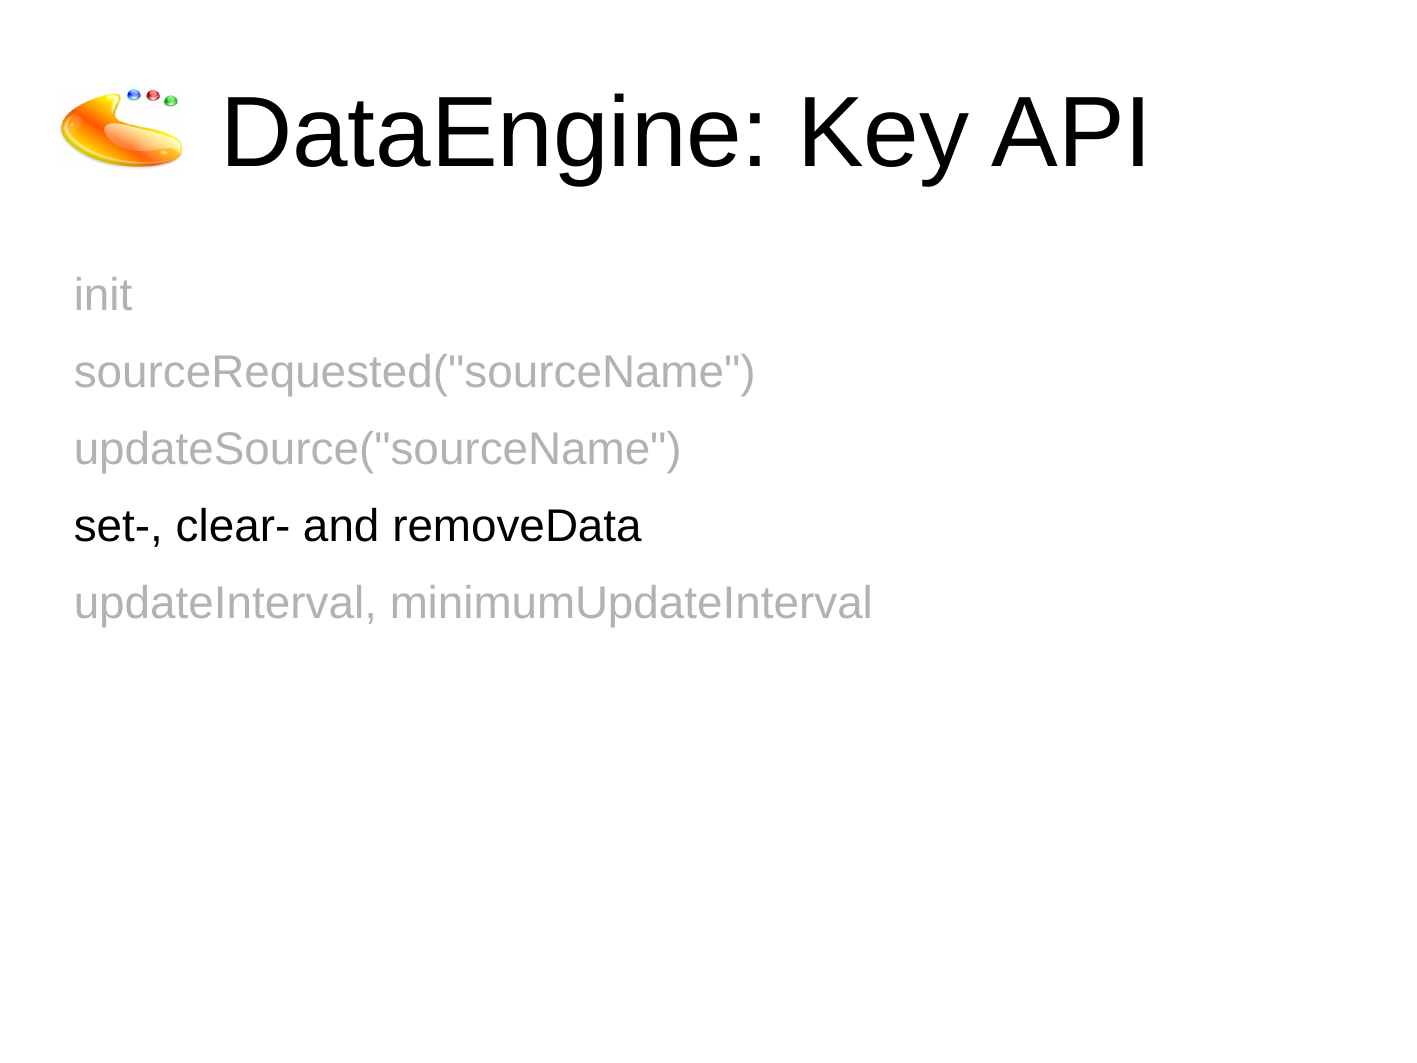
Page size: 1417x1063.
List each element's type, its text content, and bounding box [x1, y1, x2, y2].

picture [60, 89, 183, 170]
text_box DataEngine: Key API [205, 68, 1358, 188]
text_box init sourceRequested("sourceName") updateSource("sourceName") set-, clear- and removeData updateInterval, minimumUpdateInterval [59, 236, 1417, 1063]
